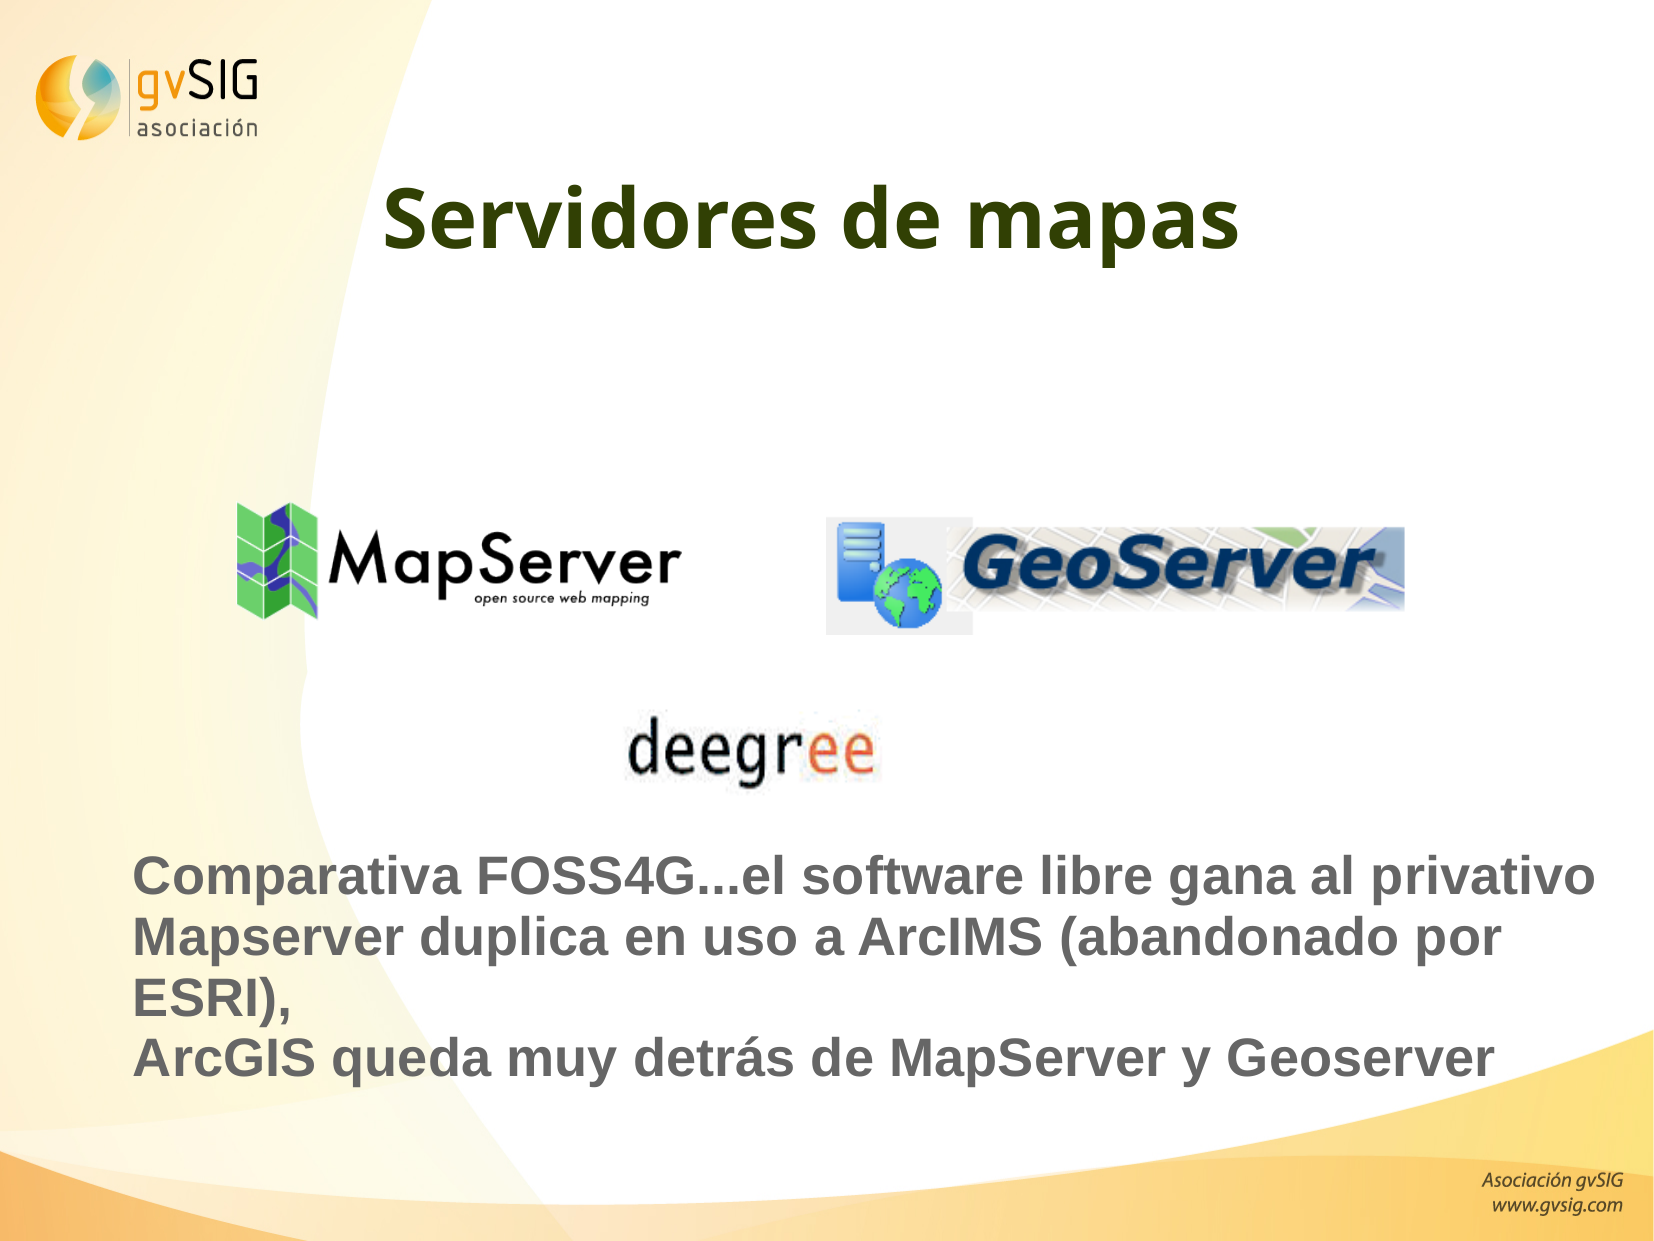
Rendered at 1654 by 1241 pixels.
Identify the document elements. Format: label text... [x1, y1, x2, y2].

picture [0, 0, 1654, 1241]
text_box Comparativa FOSS4G...el software libre gana al privativo Mapserver duplica en uso a ArcIMS (abandonado por ESRI), ArcGIS queda muy detrás de MapServer y Geoserver [118, 838, 1625, 1096]
title Servidores de mapas [324, 118, 1300, 313]
